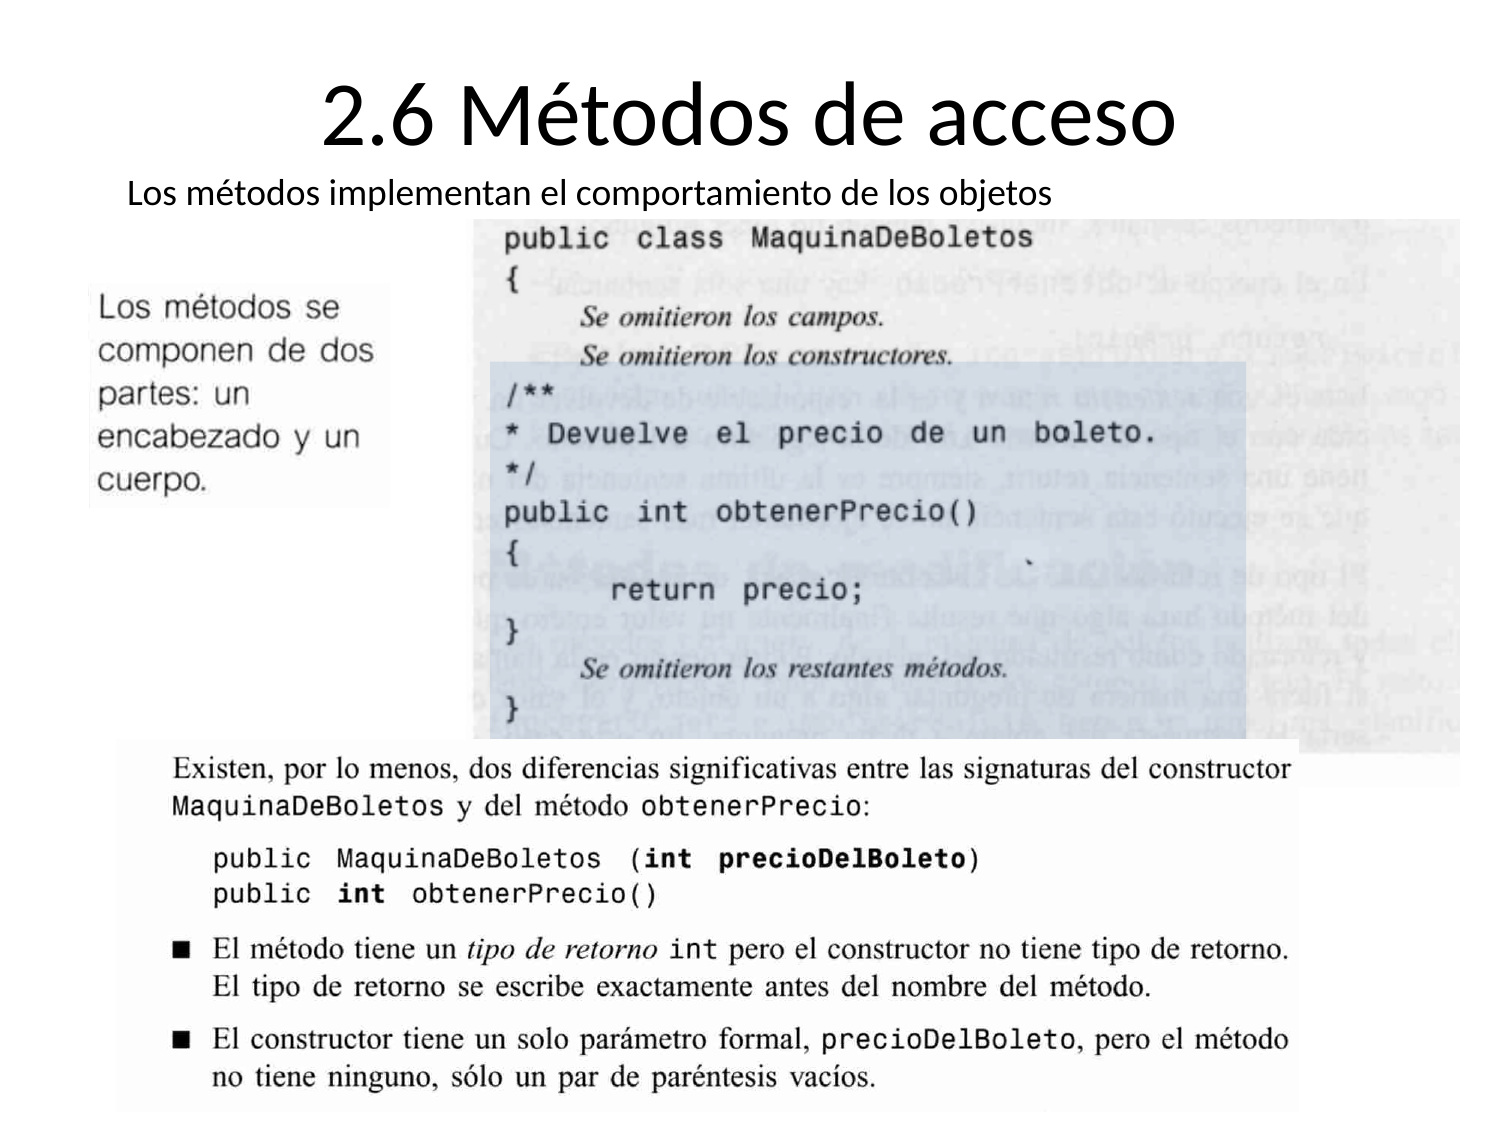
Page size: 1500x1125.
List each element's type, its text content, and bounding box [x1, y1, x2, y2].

text_box [490, 362, 1246, 739]
picture [116, 219, 1460, 1112]
title 2.6 Métodos de acceso [75, 45, 1426, 173]
picture [88, 283, 390, 508]
text_box Los métodos implementan el comportamiento de los objetos [112, 160, 1317, 222]
